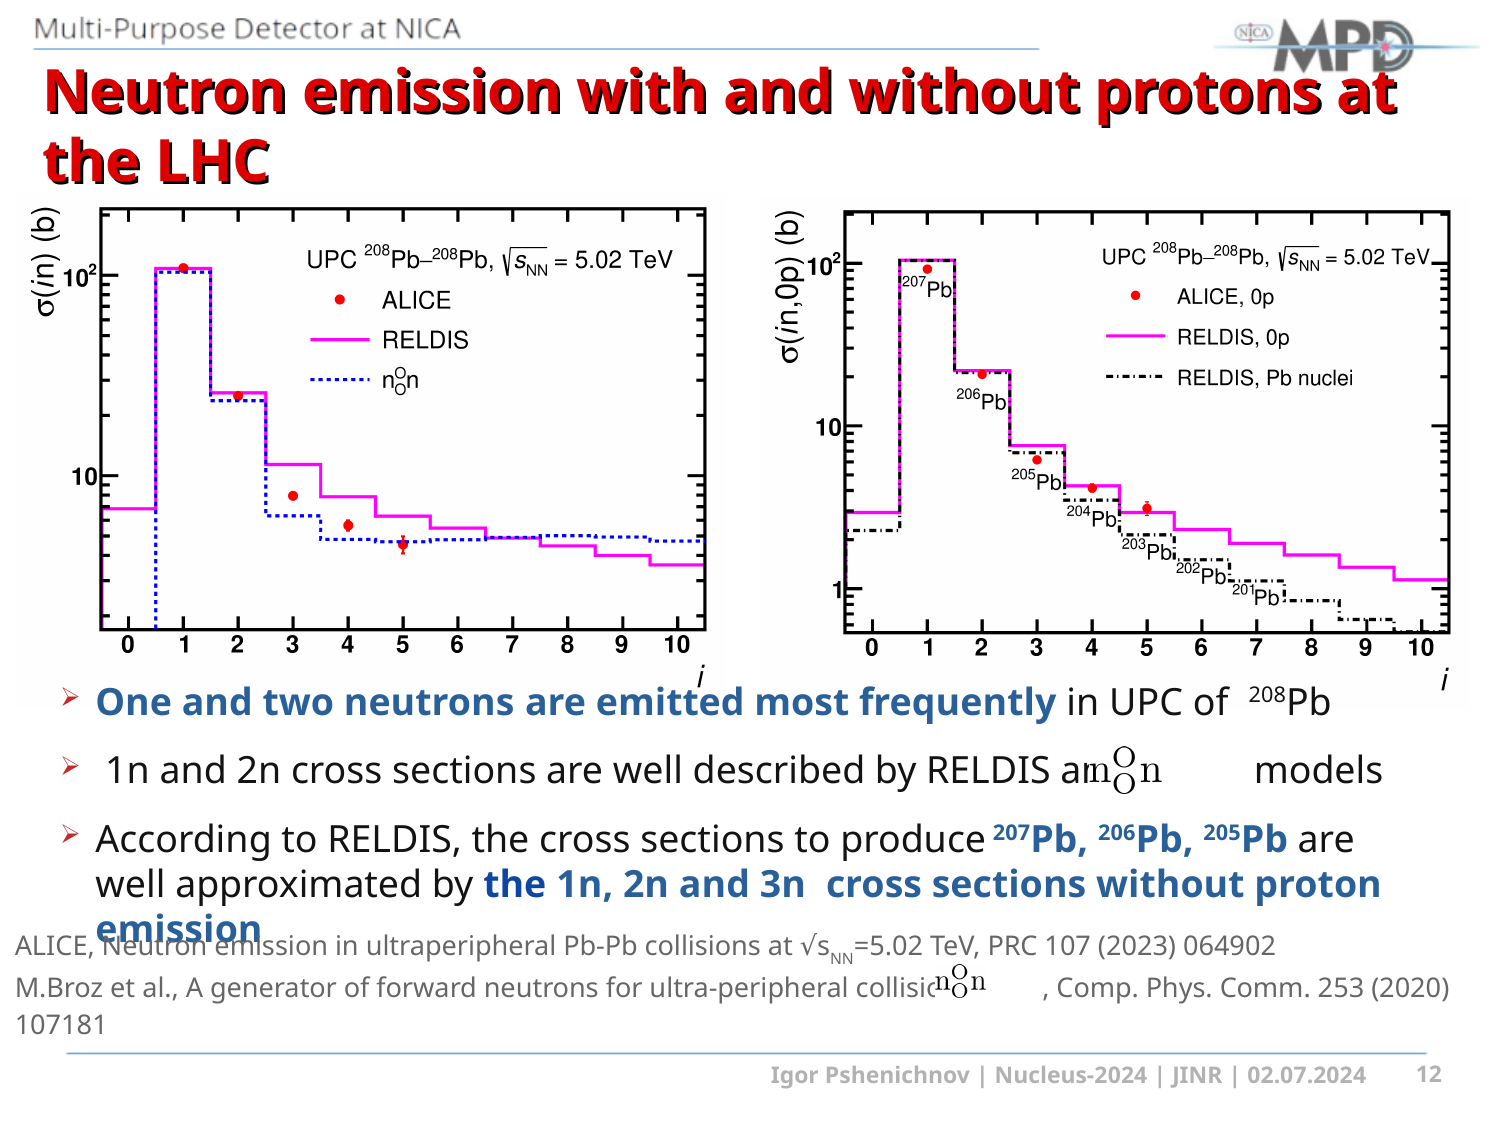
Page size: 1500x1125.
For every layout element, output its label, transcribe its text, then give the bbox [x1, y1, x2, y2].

text_box Igor Pshenichnov | Nucleus-2024 | JINR | 02.07.2024 [537, 1045, 1388, 1105]
picture [935, 964, 986, 998]
picture [0, 1038, 1500, 1125]
picture [0, 0, 1500, 919]
text_box <number> [1399, 1045, 1459, 1105]
list One and two neutrons are emitted most frequently in UPC of 208Pb 1n and 2n cross sections are well described by RELDIS and models According to RELDIS, the cross sections to produce 207Pb, 206Pb, 205Pb are well approximated by the 1n, 2n and 3n cross sections without proton emission [42, 677, 1423, 800]
text_box ALICE, Neutron emission in ultraperipheral Pb-Pb collisions at √sNN=5.02 TeV, PRC 107 (2023) 064902 M.Broz et al., A generator of forward neutrons for ultra-peripheral collisions: , Comp. Phys. Comm. 253 (2020) 107181 [0, 919, 1500, 1038]
title Neutron emission with and without protons at the LHC [27, 80, 1483, 165]
